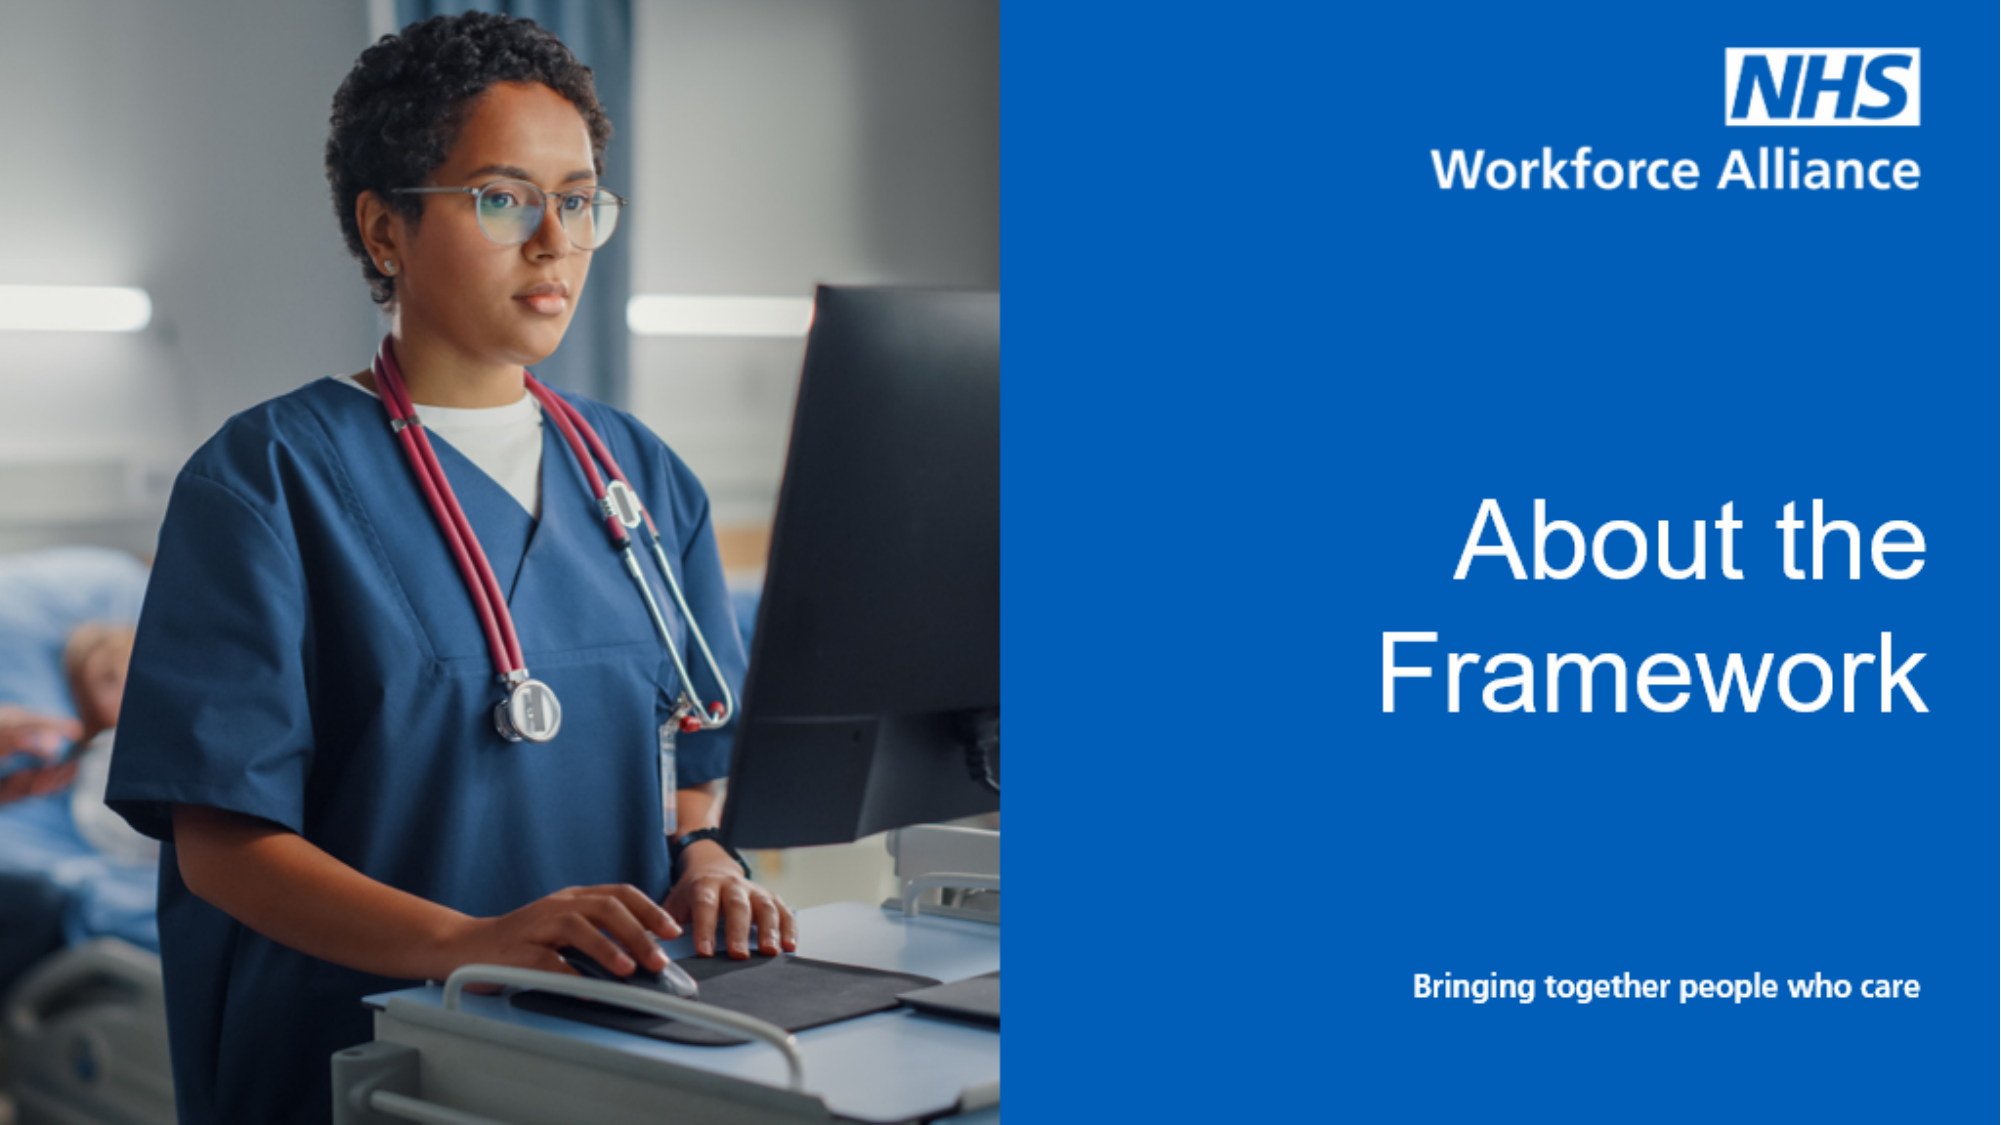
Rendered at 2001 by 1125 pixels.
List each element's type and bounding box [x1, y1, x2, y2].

picture [0, 0, 2000, 1125]
text_box [50, 50, 543, 543]
